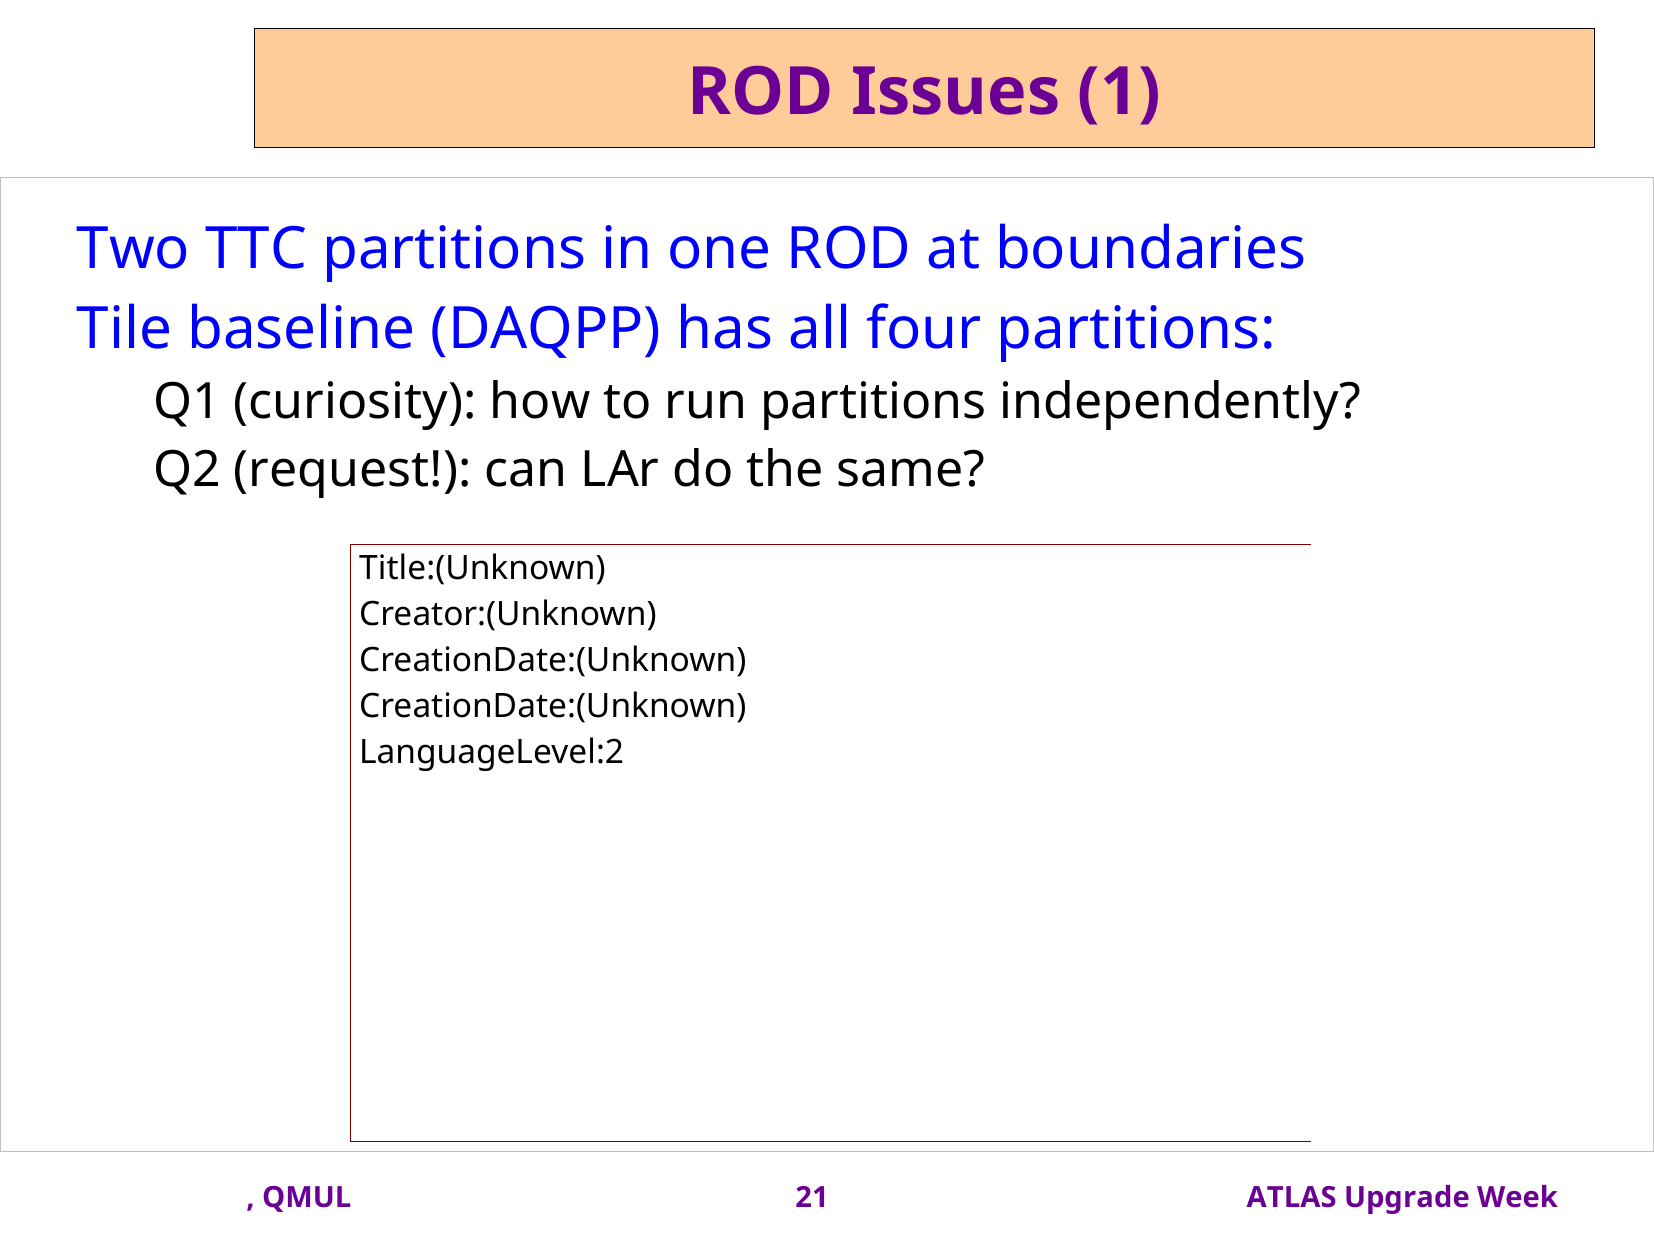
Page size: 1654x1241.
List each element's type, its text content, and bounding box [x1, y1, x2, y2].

title ROD Issues (1) [254, 28, 1595, 148]
list Two TTC partitions in one ROD at boundaries Tile baseline (DAQPP) has all four partitions: Q1 (curiosity): how to run partitions independently? Q2 (request!): can LAr do the same? [59, 206, 1595, 539]
picture [348, 541, 1311, 1142]
